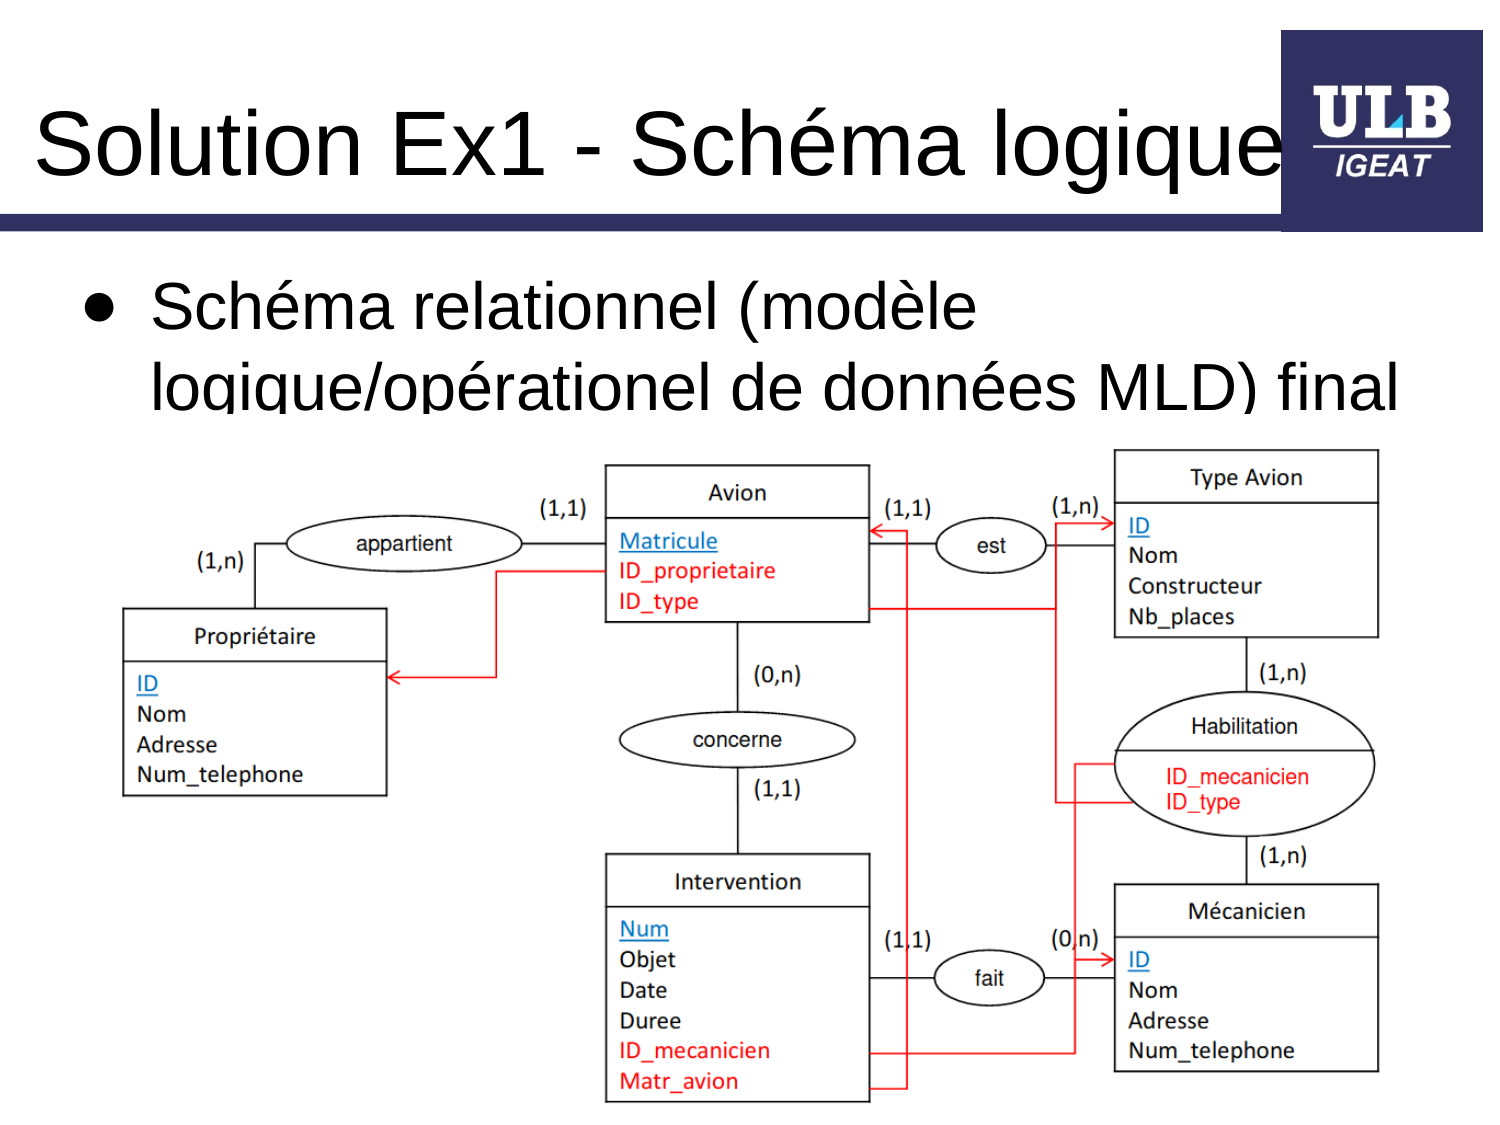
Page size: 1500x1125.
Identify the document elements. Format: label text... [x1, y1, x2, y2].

picture [51, 414, 1455, 1125]
picture [1281, 30, 1483, 232]
title Solution Ex1 - Schéma logique [33, 44, 1425, 233]
list Schéma relationnel (modèle logique/opérationel de données MLD) final [75, 263, 1425, 414]
